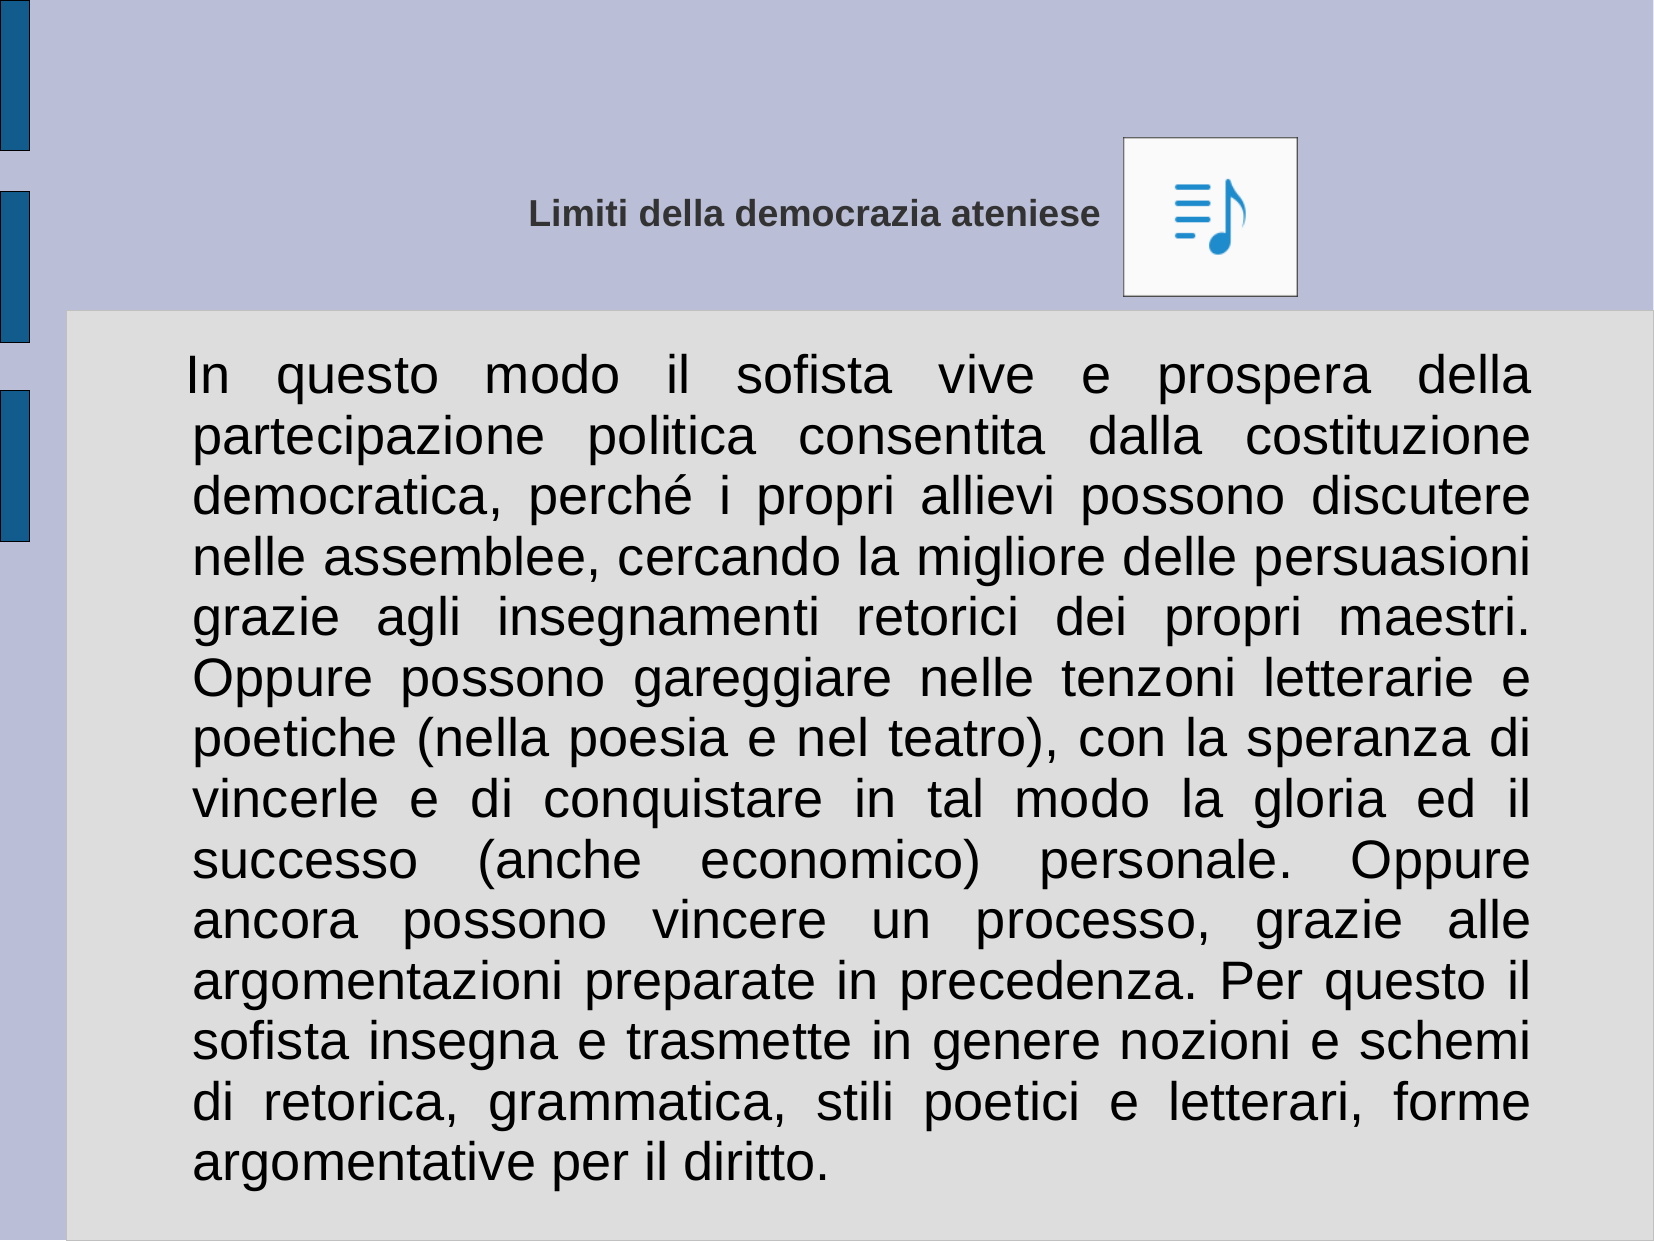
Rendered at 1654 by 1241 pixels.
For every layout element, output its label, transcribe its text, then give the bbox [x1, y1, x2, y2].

title Limiti della democrazia ateniese [121, 91, 1534, 299]
list In questo modo il sofista vive e prospera della partecipazione politica consentita dalla costituzione democratica, perché i propri allievi possono discutere nelle assemblee, cercando la migliore delle persuasioni grazie agli insegnamenti retorici dei propri maestri. Oppure possono gareggiare nelle tenzoni letterarie e poetiche (nella poesia e nel teatro), con la speranza di vincerle e di conquistare in tal modo la gloria ed il successo (anche economico) personale. Oppure ancora possono vincere un processo, grazie alle argomentazioni preparate in precedenza. Per questo il sofista insegna e trasmette in genere nozioni e schemi di retorica, grammatica, stili poetici e letterari, forme argomentative per il diritto. [121, 344, 1534, 1193]
text_box [1122, 135, 1300, 298]
